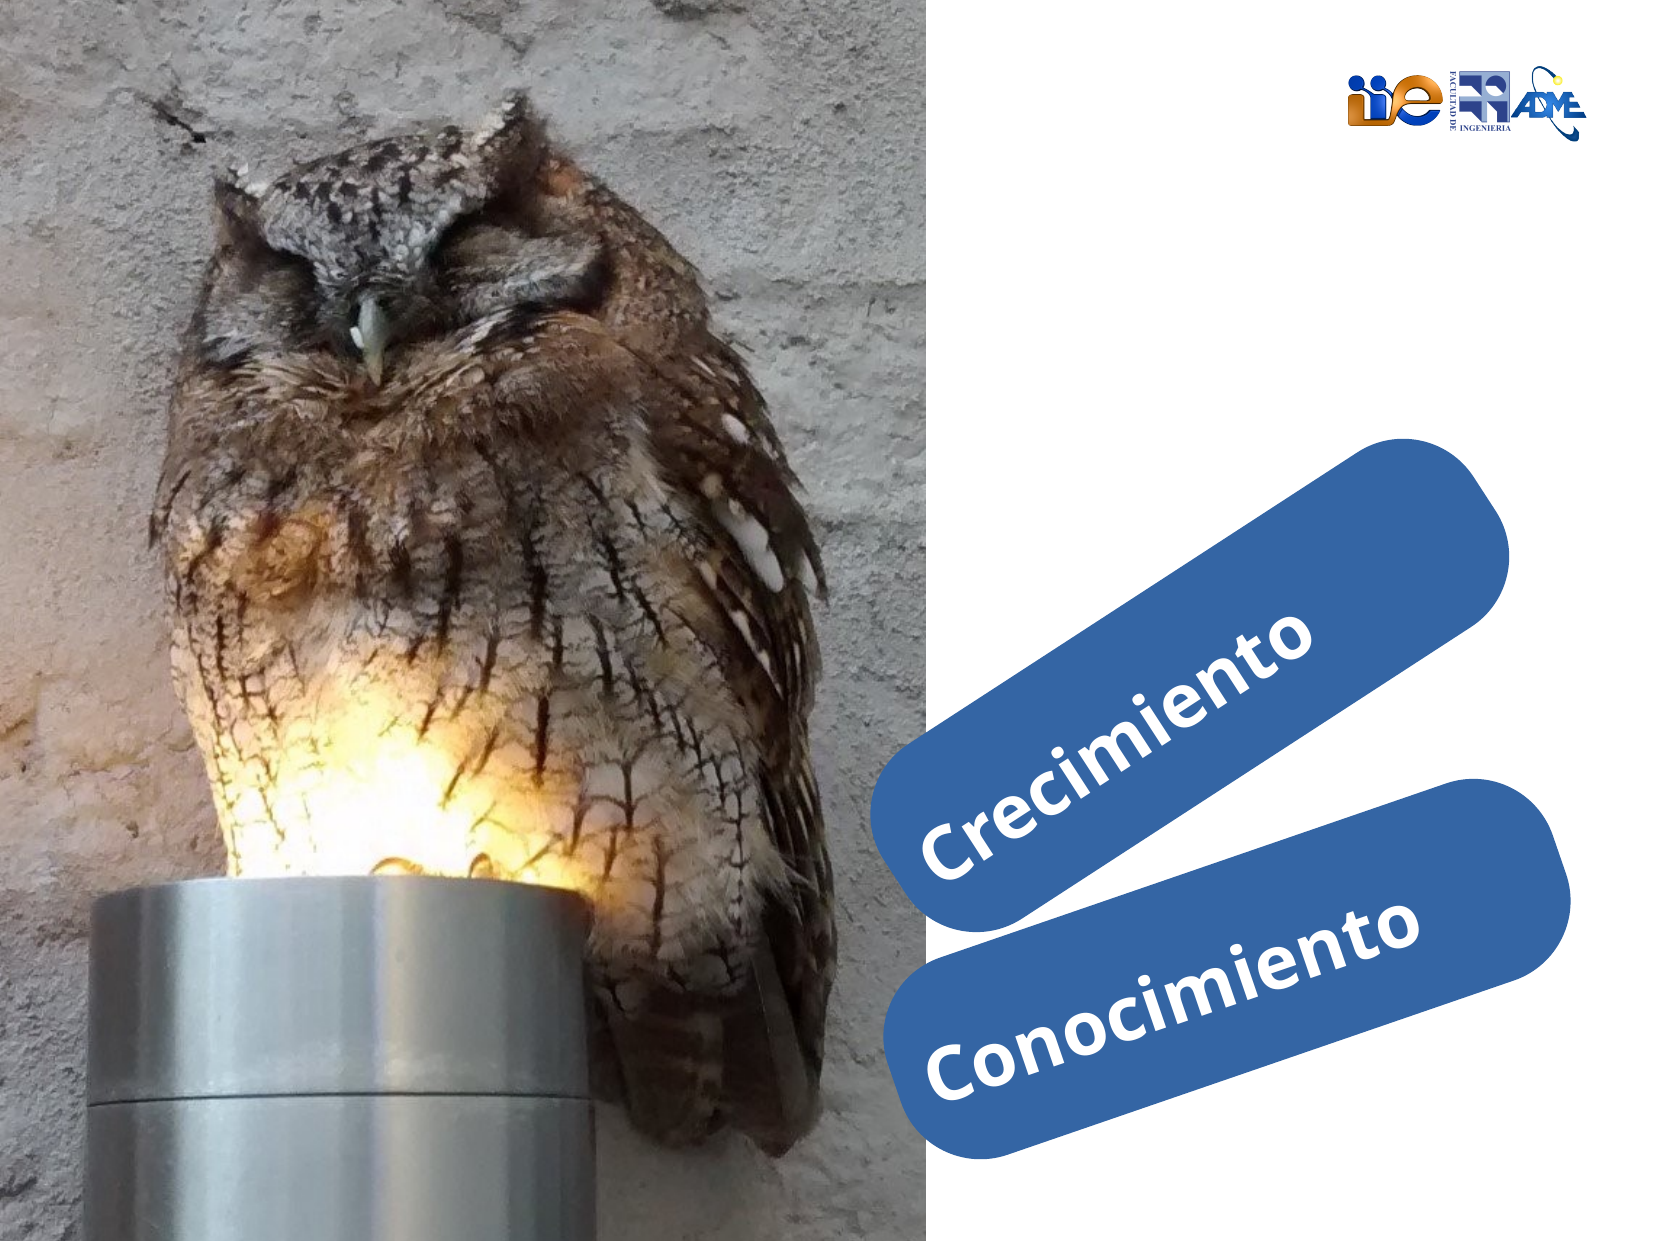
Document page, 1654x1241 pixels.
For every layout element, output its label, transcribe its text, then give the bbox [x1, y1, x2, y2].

picture [1450, 66, 1589, 143]
picture [1348, 75, 1443, 126]
text_box Crecimiento [838, 406, 1542, 965]
text_box Conocimiento [860, 756, 1594, 1182]
picture [0, 0, 926, 1241]
